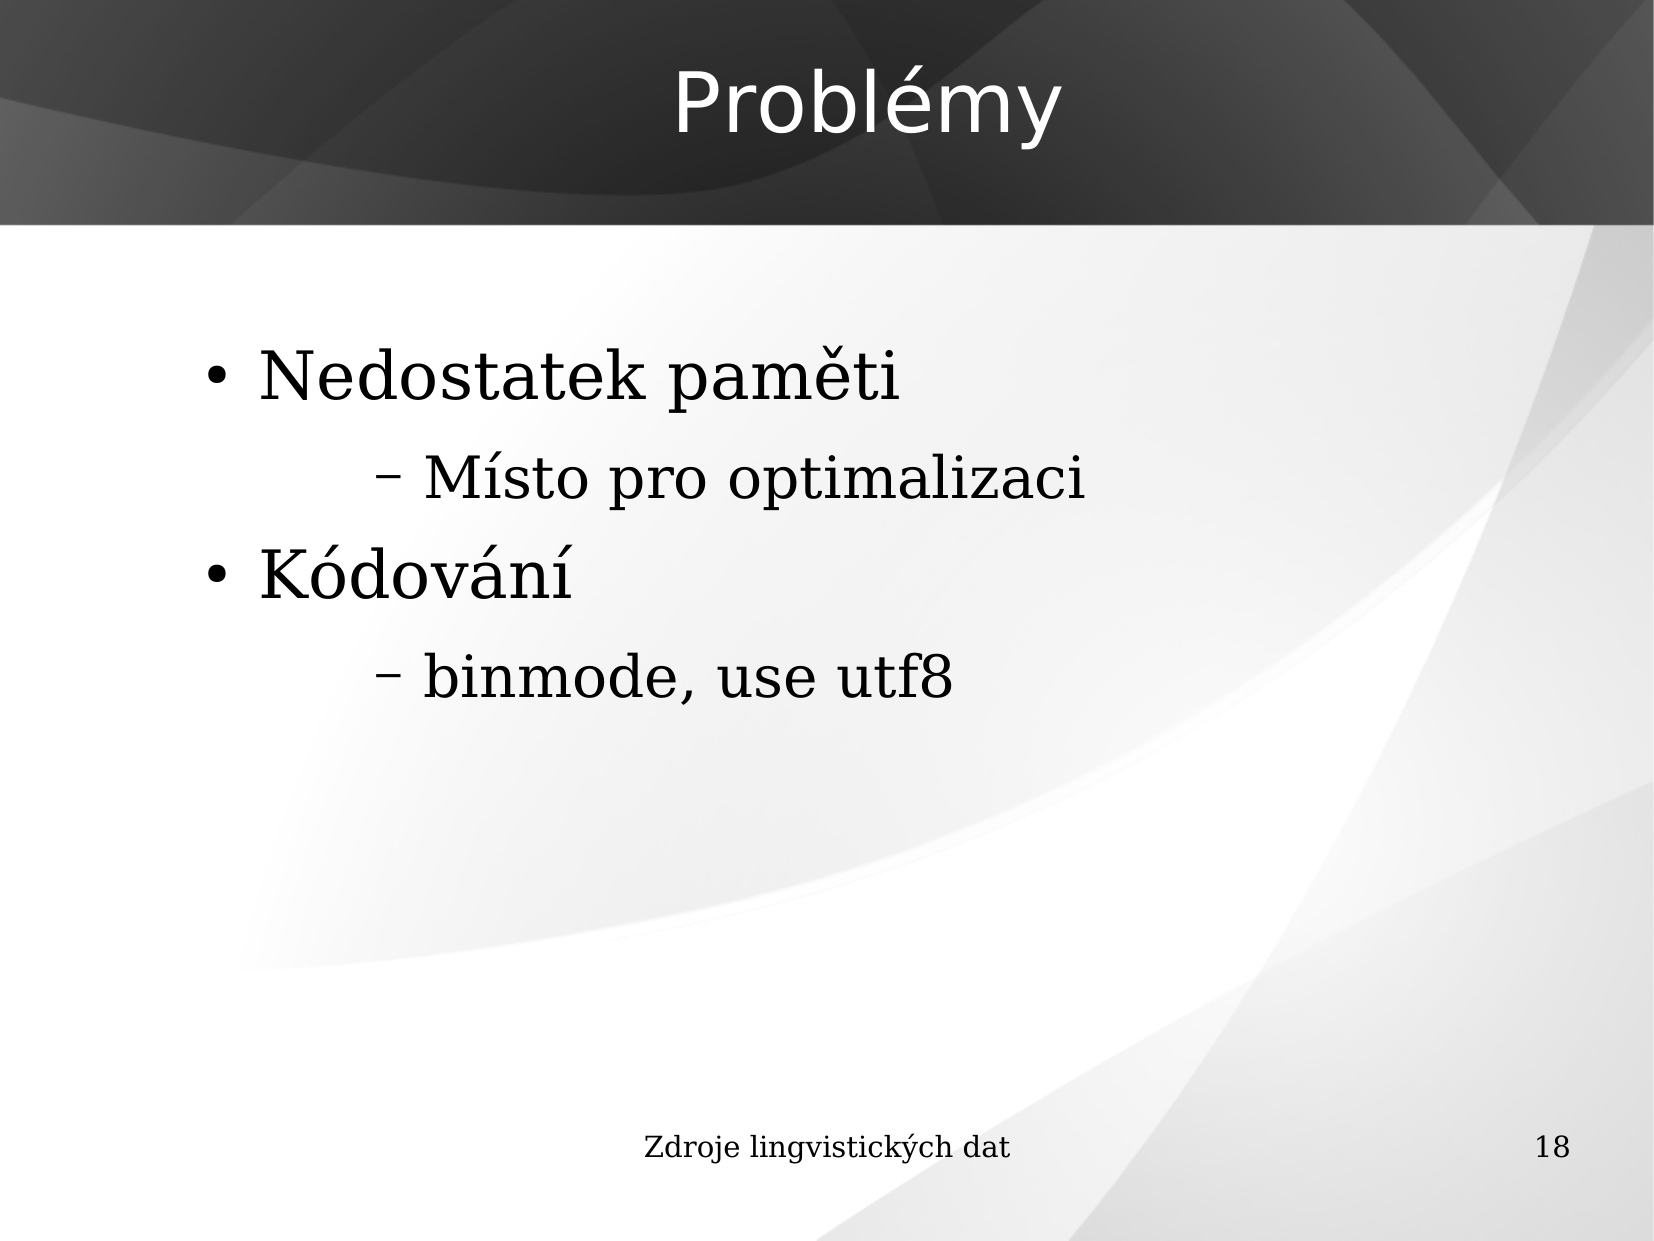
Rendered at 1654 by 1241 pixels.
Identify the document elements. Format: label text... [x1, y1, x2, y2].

list Nedostatek paměti Místo pro optimalizaci Kódování binmode, use utf8 [187, 337, 1538, 998]
title Problémy [124, 0, 1613, 208]
picture [0, 0, 1654, 1241]
